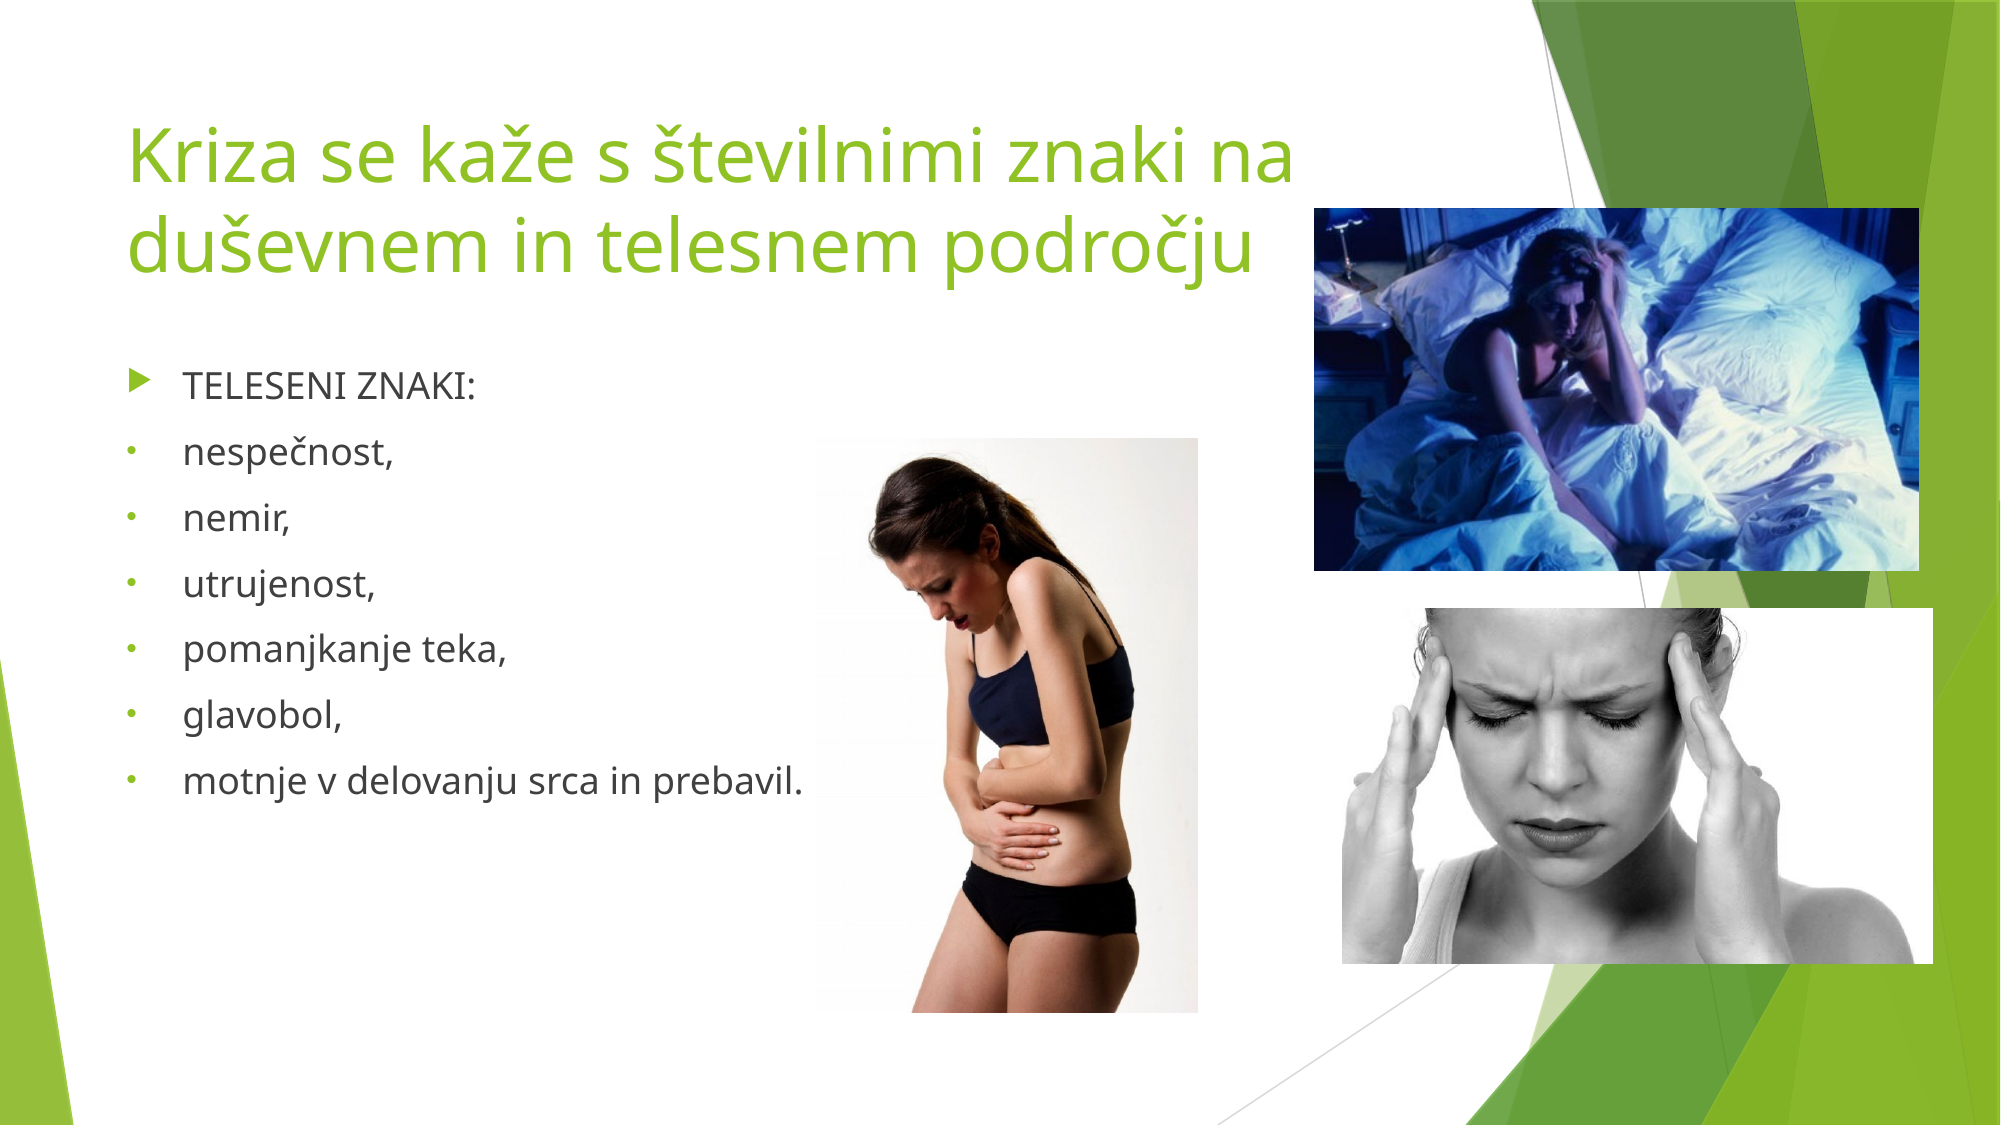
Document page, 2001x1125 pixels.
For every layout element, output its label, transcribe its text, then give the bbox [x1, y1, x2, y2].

picture [1314, 208, 1919, 571]
picture [1342, 608, 1933, 964]
list TELESENI ZNAKI: nespečnost, nemir, utrujenost, pomanjkanje teka, glavobol, motnje v delovanju srca in prebavil. [111, 354, 1522, 992]
picture [816, 438, 1198, 1013]
title Kriza se kaže s številnimi znaki na duševnem in telesnem področju [111, 99, 1522, 317]
